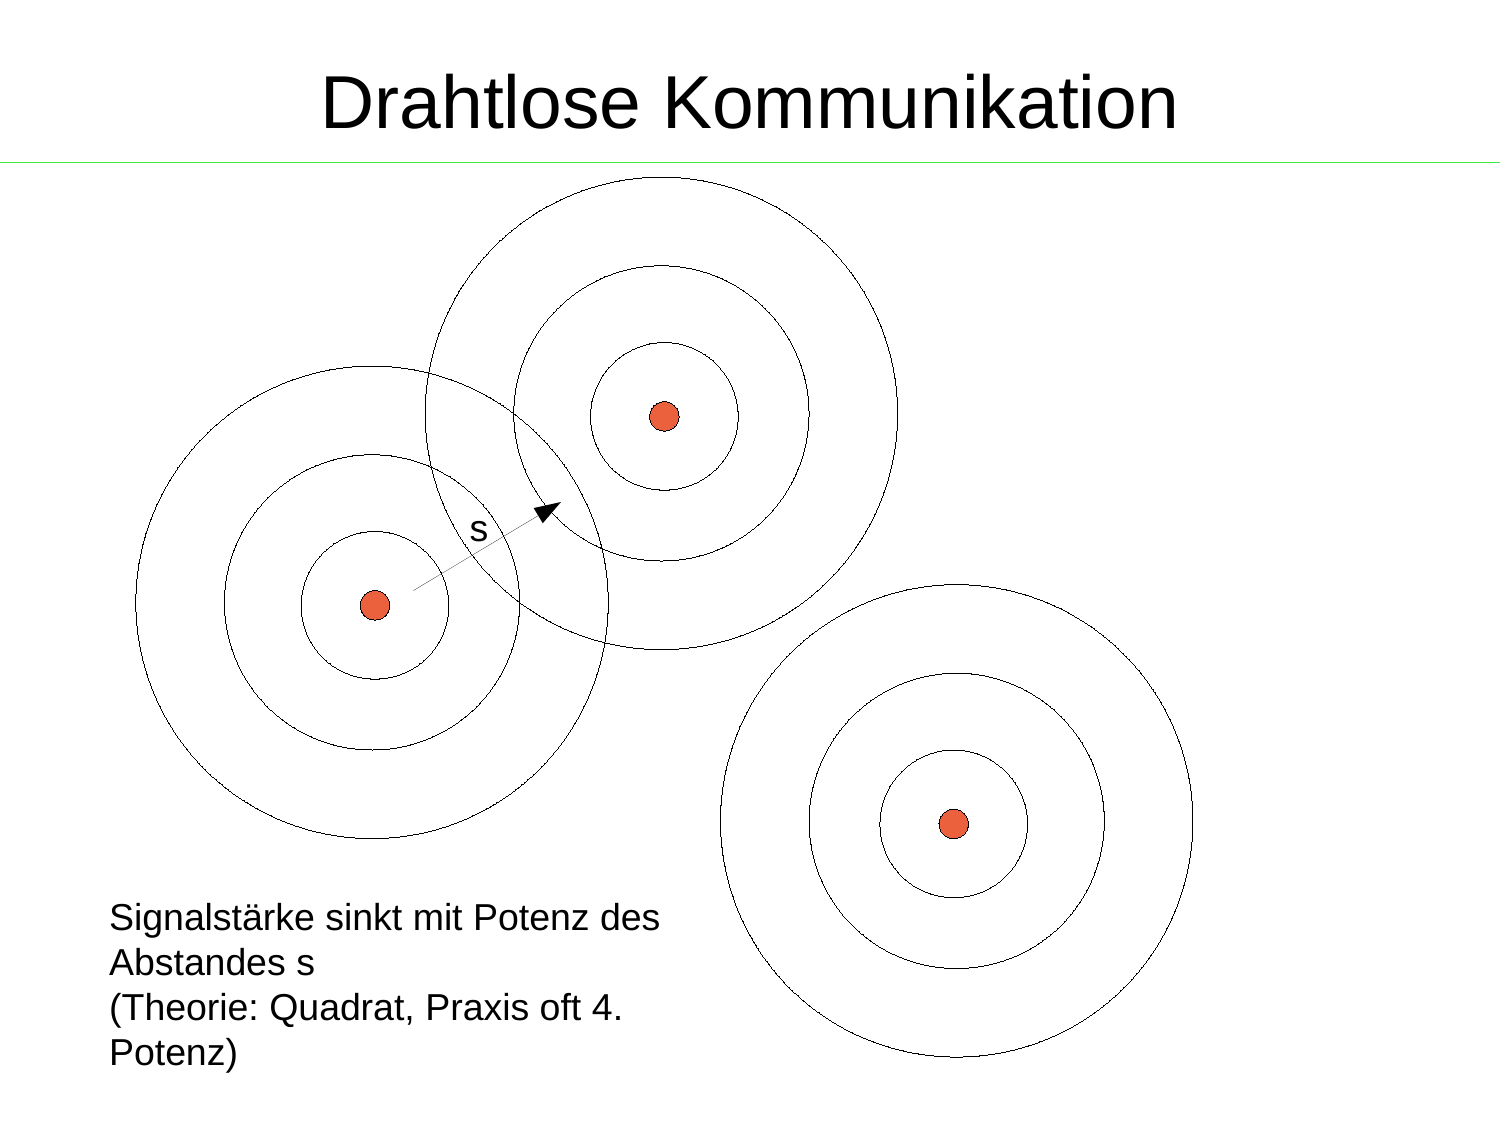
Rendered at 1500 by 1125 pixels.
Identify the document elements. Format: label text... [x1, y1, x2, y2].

text_box s [454, 496, 514, 556]
text_box [360, 590, 390, 621]
text_box [649, 401, 680, 432]
text_box [938, 809, 969, 839]
title Drahtlose Kommunikation [75, 49, 1426, 156]
text_box Signalstärke sinkt mit Potenz des Abstandes s (Theorie: Quadrat, Praxis oft 4. Potenz) [94, 885, 739, 1081]
